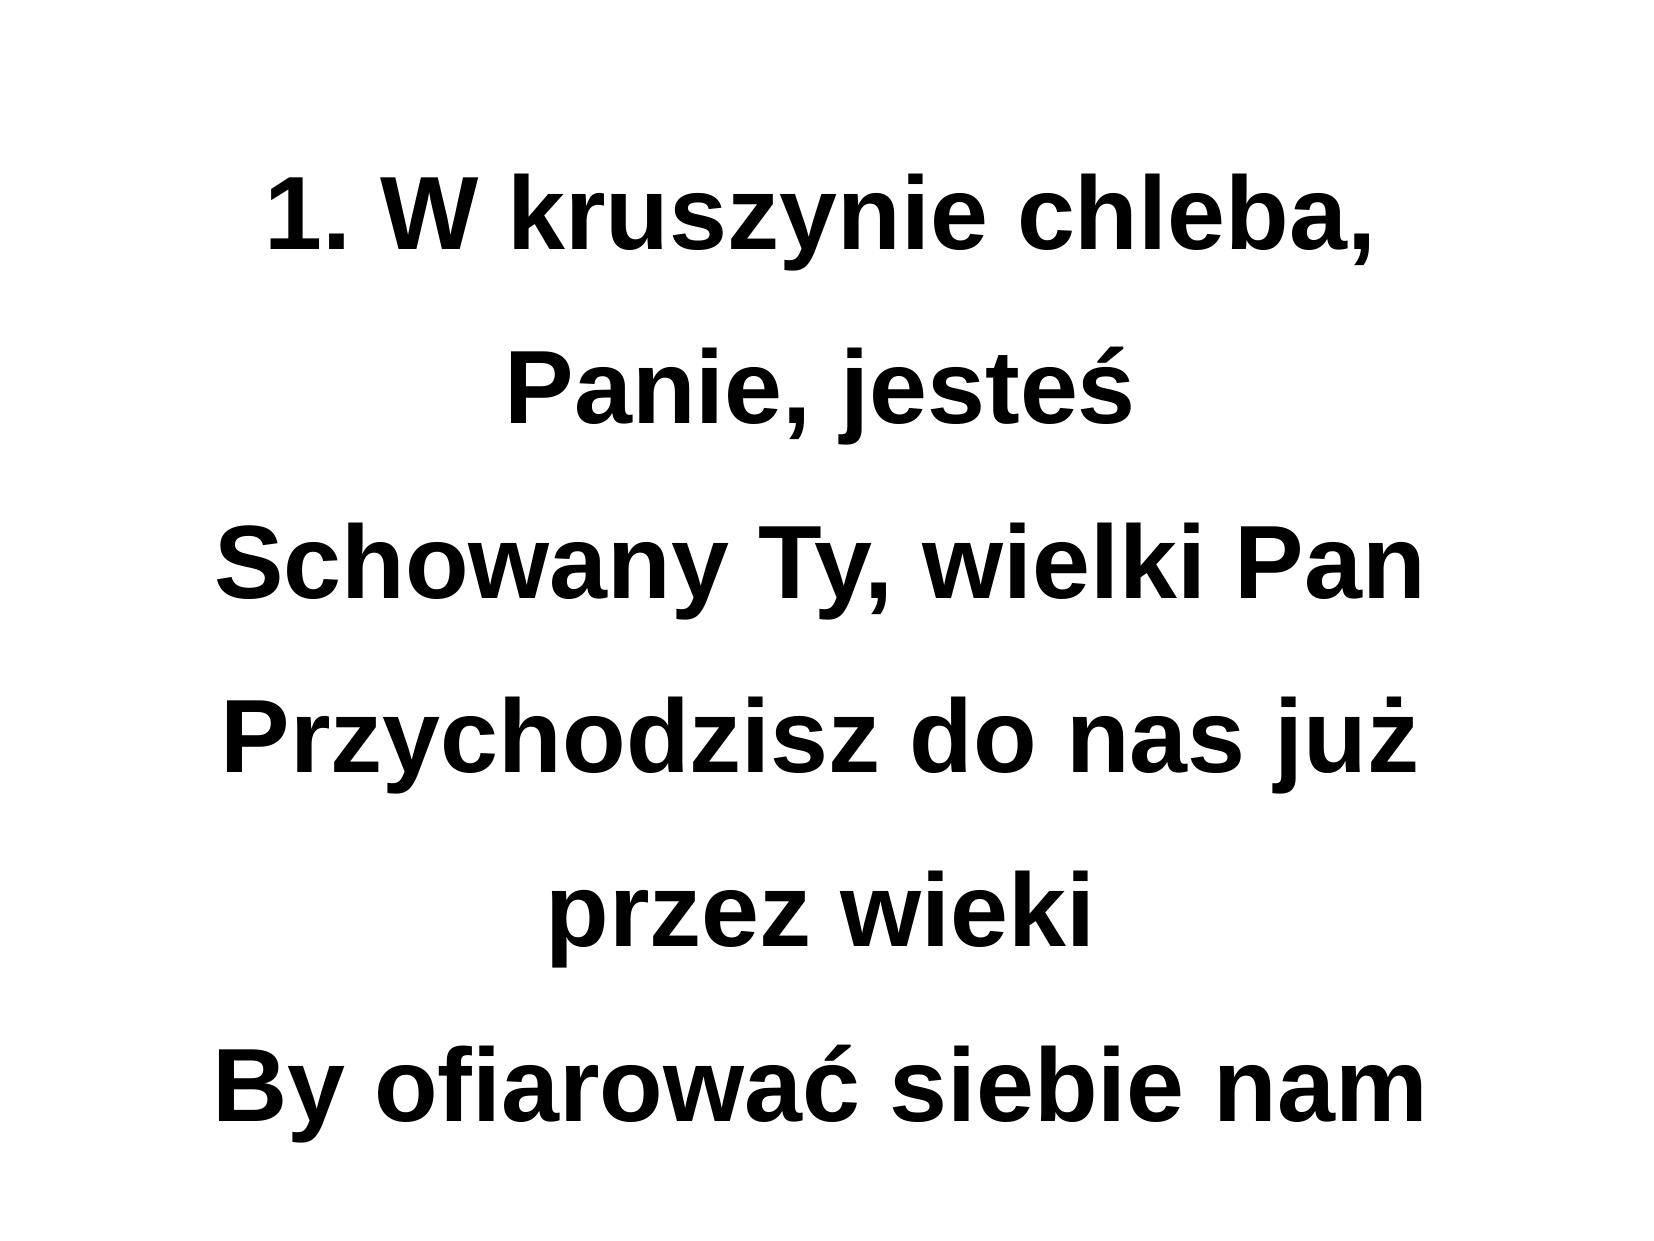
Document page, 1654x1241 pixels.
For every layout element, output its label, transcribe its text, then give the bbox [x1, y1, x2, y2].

subtitle 1. W kruszynie chleba, Panie, jesteś Schowany Ty, wielki Pan Przychodzisz do nas już przez wieki By ofiarować siebie nam [0, 0, 1642, 1241]
